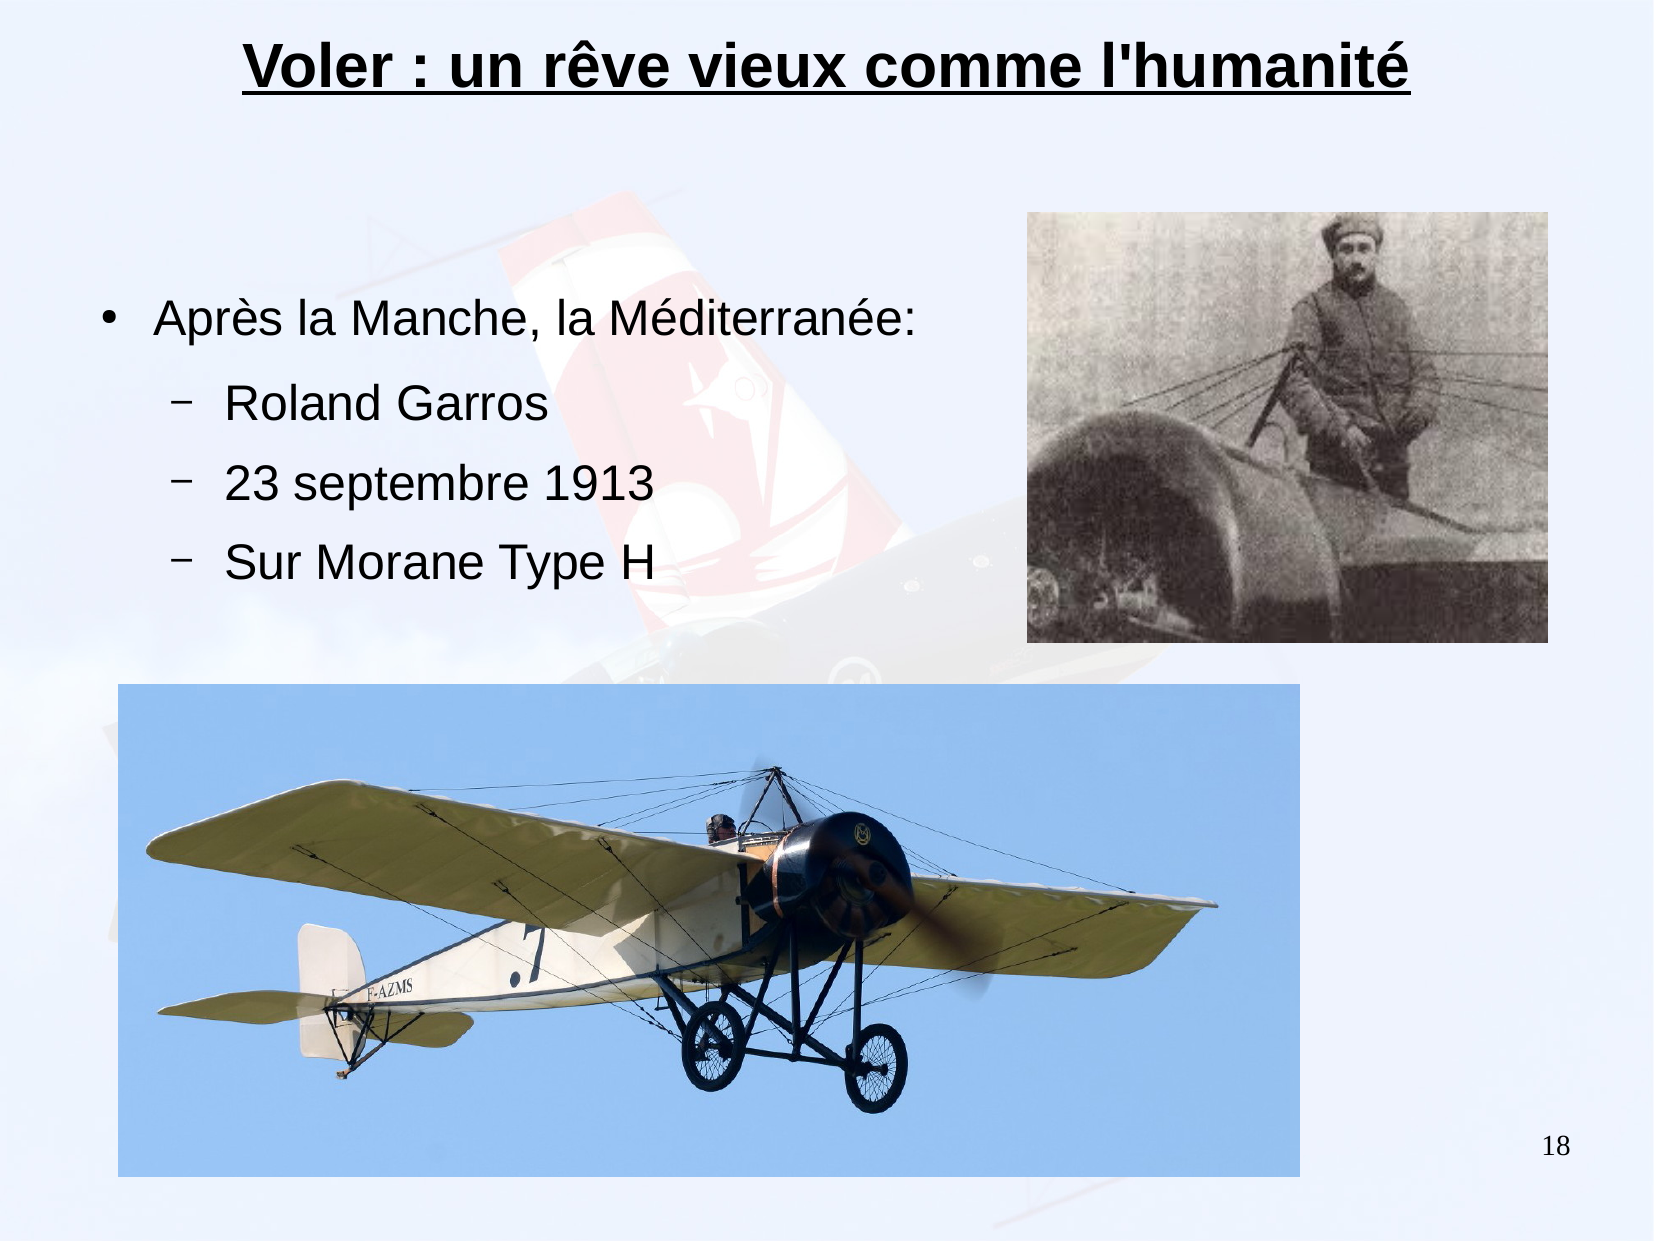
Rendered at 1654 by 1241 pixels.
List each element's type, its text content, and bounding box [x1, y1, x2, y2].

picture [0, 0, 1654, 1241]
list Après la Manche, la Méditerranée: Roland Garros 23 septembre 1913 Sur Morane Type H [82, 290, 1571, 1010]
title Voler : un rêve vieux comme l'humanité [82, 31, 1571, 101]
